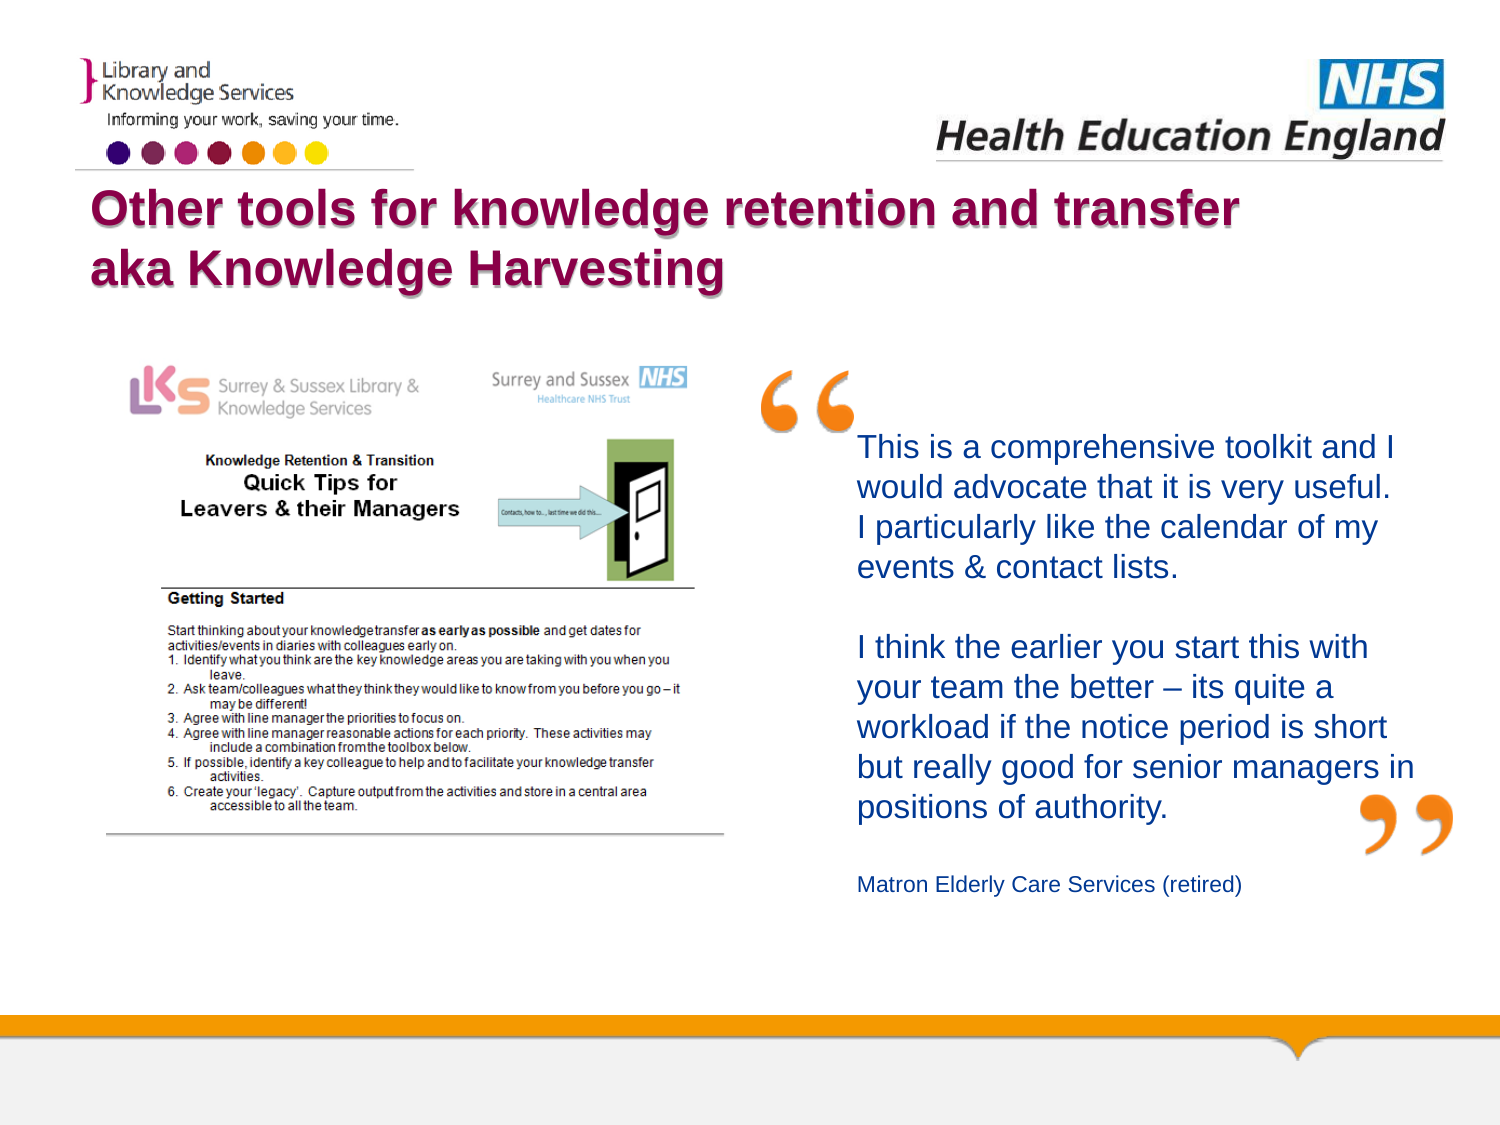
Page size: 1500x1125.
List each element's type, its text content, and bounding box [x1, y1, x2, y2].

picture [761, 370, 854, 431]
text_box This is a comprehensive toolkit and I would advocate that it is very useful. I particularly like the calendar of my events & contact lists. I think the earlier you start this with your team the better – its quite a workload if the notice period is short but really good for senior managers in positions of authority. Matron Elderly Care Services (retired) [841, 418, 1435, 956]
picture [106, 354, 726, 833]
picture [75, 54, 416, 169]
title Other tools for knowledge retention and transfer aka Knowledge Harvesting [85, 187, 1361, 299]
picture [1360, 794, 1453, 855]
